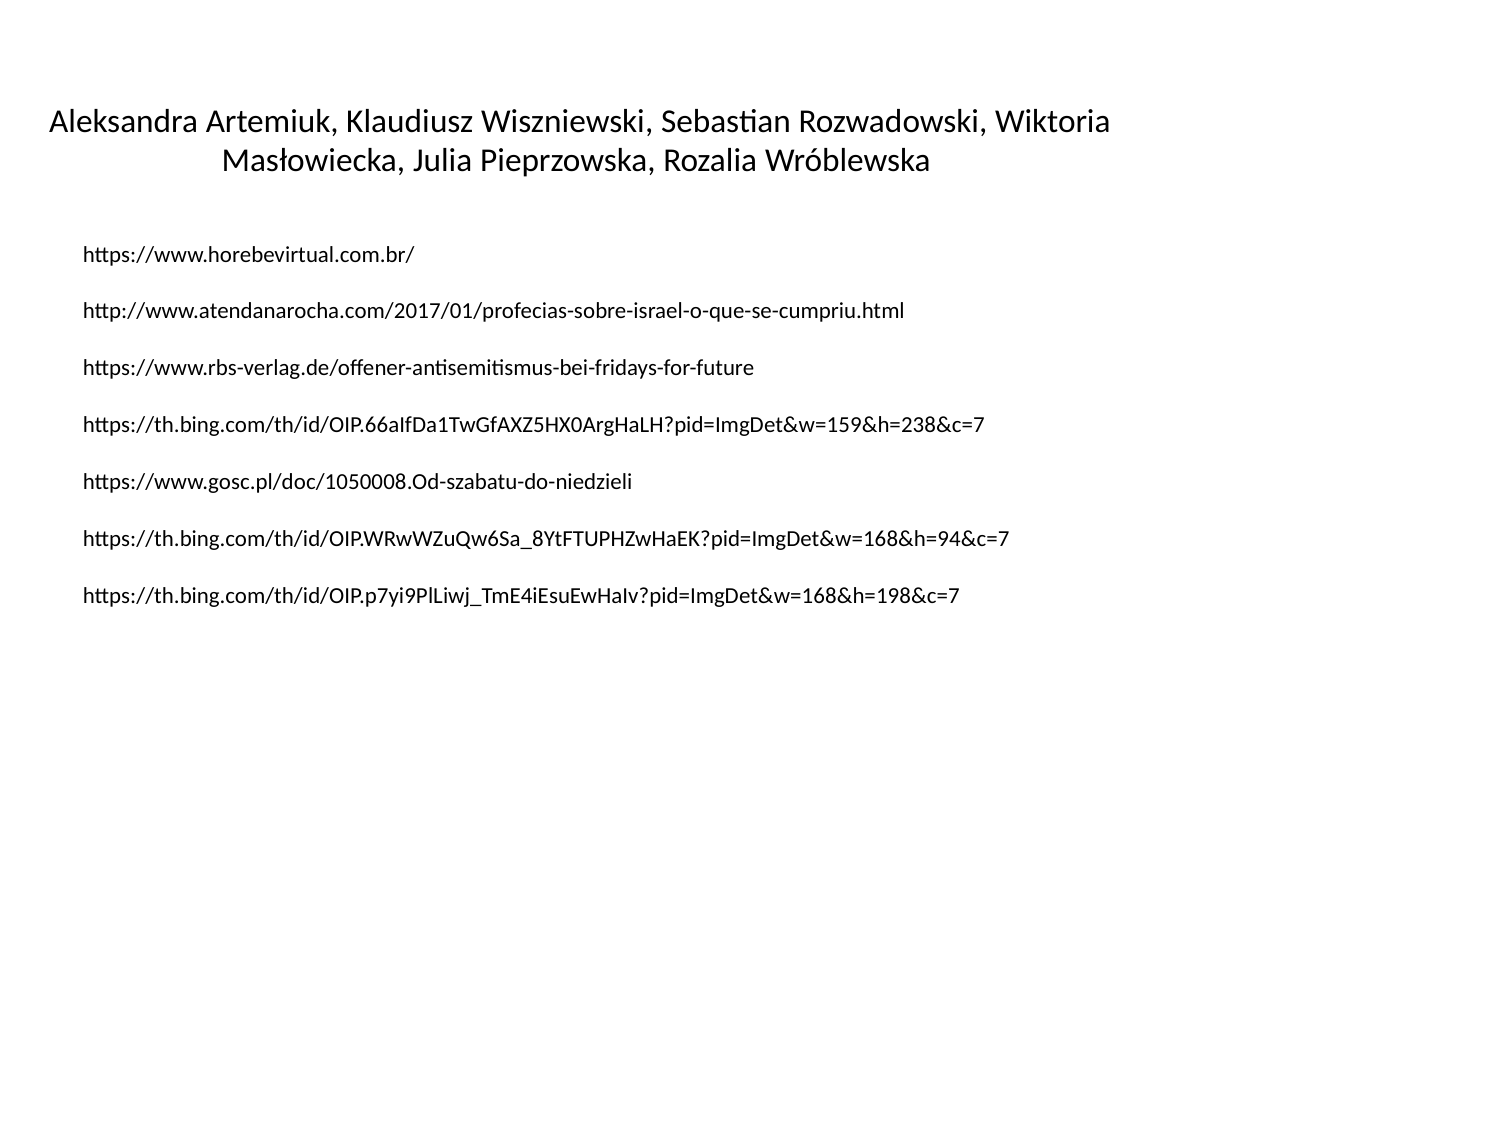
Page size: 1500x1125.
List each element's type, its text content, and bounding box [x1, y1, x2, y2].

subtitle https://www.horebevirtual.com.br/ http://www.atendanarocha.com/2017/01/profecias-sobre-israel-o-que-se-cumpriu.html https://www.rbs-verlag.de/offener-antisemitismus-bei-fridays-for-future https://th.bing.com/th/id/OIP.66aIfDa1TwGfAXZ5HX0ArgHaLH?pid=ImgDet&w=159&h=238&c=7 https://www.gosc.pl/doc/1050008.Od-szabatu-do-niedzieli https://th.bing.com/th/id/OIP.WRwWZuQw6Sa_8YtFTUPHZwHaEK?pid=ImgDet&w=168&h=94&c=7 https://th.bing.com/th/id/OIP.p7yi9PlLiwj_TmE4iEsuEwHaIv?pid=ImgDet&w=168&h=198&c=7 [29, 231, 1065, 747]
title Aleksandra Artemiuk, Klaudiusz Wiszniewski, Sebastian Rozwadowski, Wiktoria Masłowiecka, Julia Pieprzowska, Rozalia Wróblewska [3, 42, 1157, 186]
